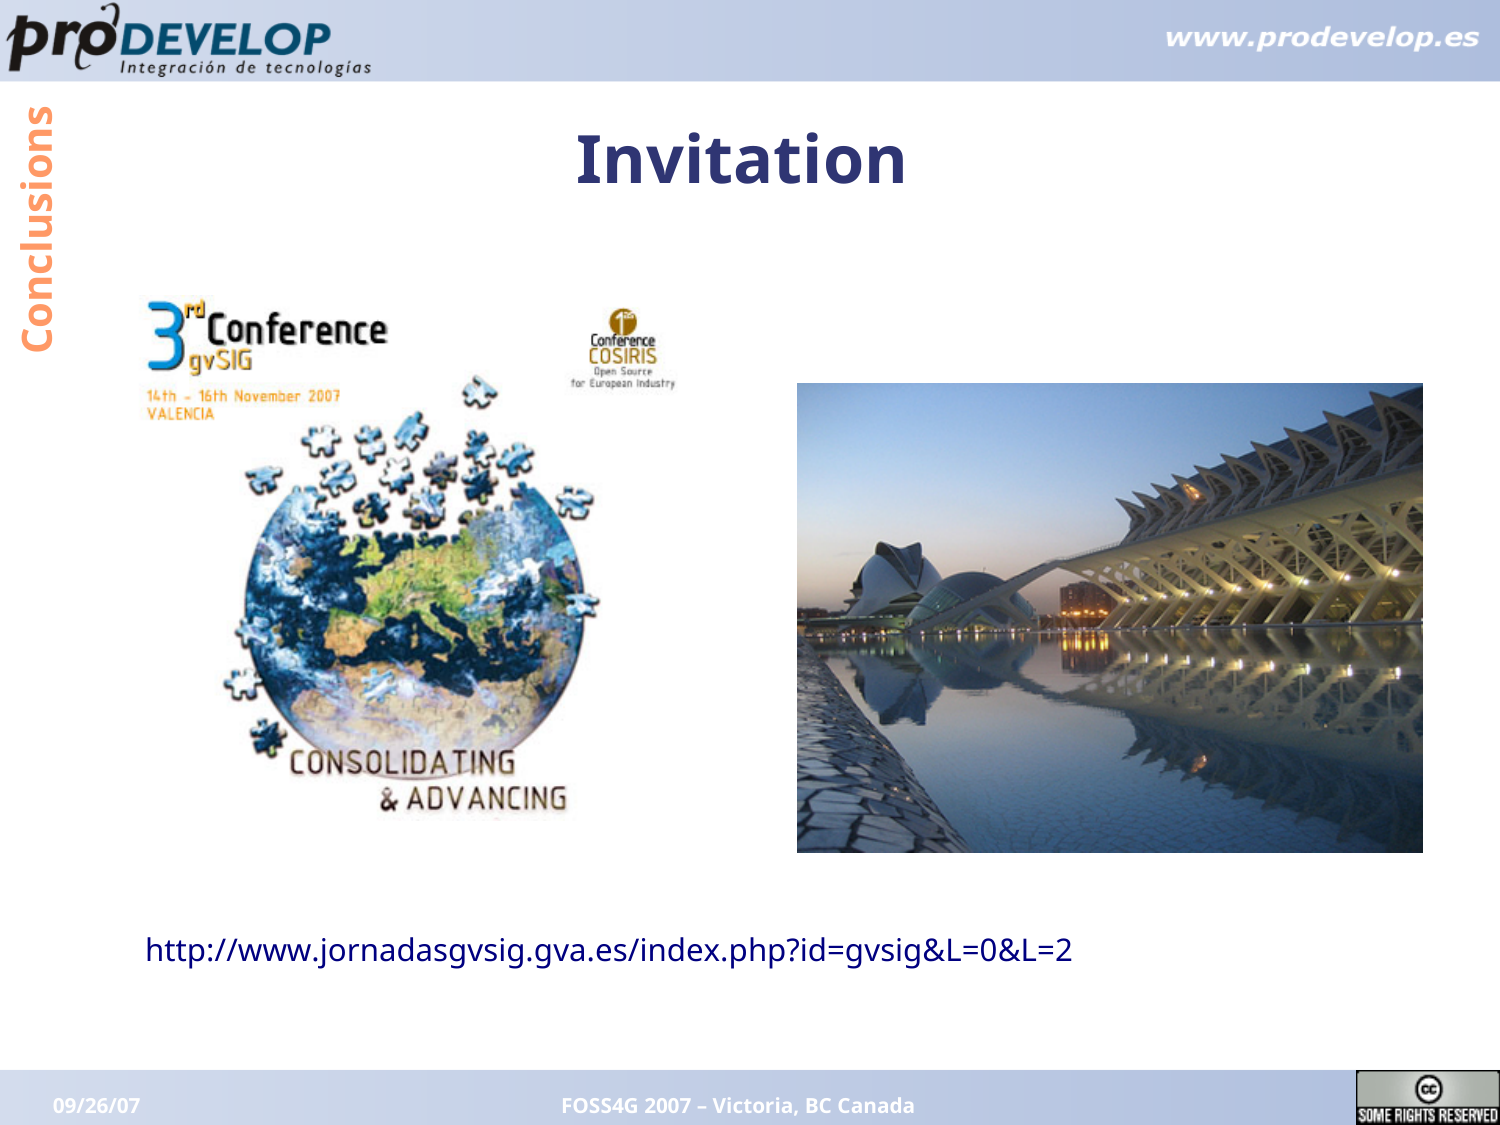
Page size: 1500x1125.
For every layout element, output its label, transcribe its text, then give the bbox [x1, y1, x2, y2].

list http://www.jornadasgvsig.gva.es/index.php?id=gvsig&L=0&L=2 [53, 927, 1176, 975]
title Invitation [72, 107, 1418, 207]
picture [0, 0, 1500, 1125]
title Conclusions [0, 76, 72, 384]
